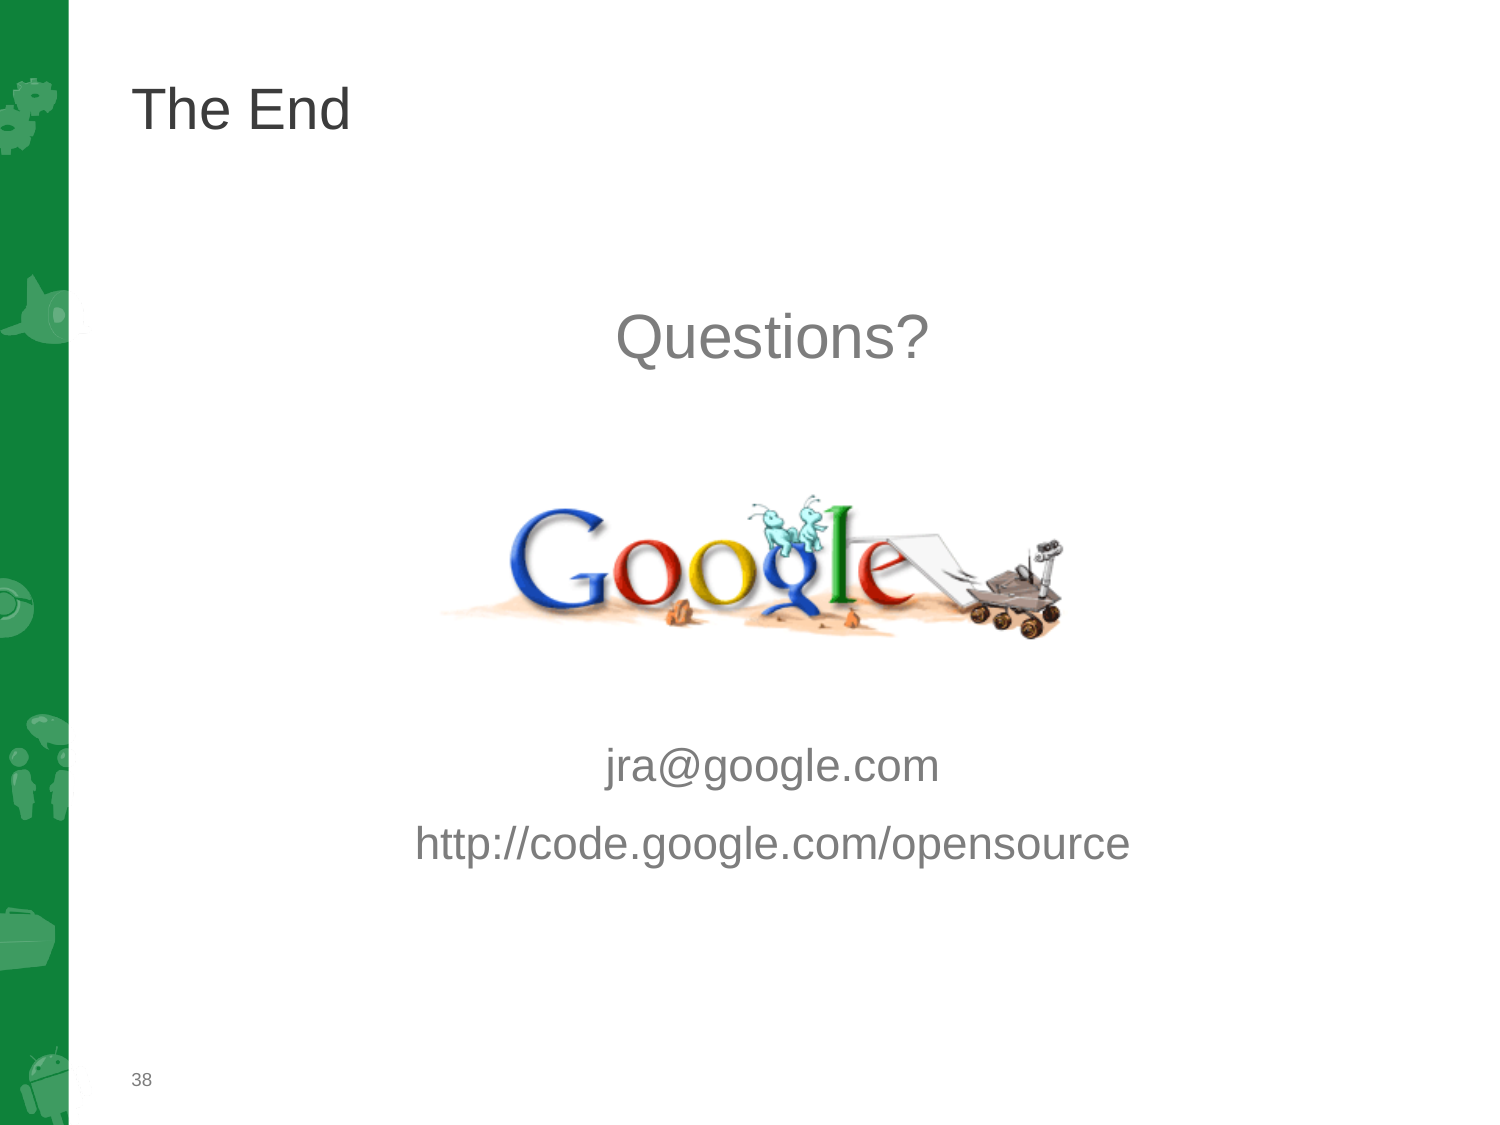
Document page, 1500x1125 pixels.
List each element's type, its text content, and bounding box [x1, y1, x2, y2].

picture [0, 907, 56, 972]
text_box Questions? jra@google.com http://code.google.com/opensource [116, 182, 1429, 982]
text_box The End [116, 37, 1431, 150]
picture [0, 274, 92, 344]
picture [9, 714, 76, 821]
picture [432, 487, 1068, 663]
picture [0, 578, 34, 638]
picture [0, 78, 58, 155]
picture [20, 1046, 92, 1125]
text_box <number> [116, 1061, 181, 1098]
